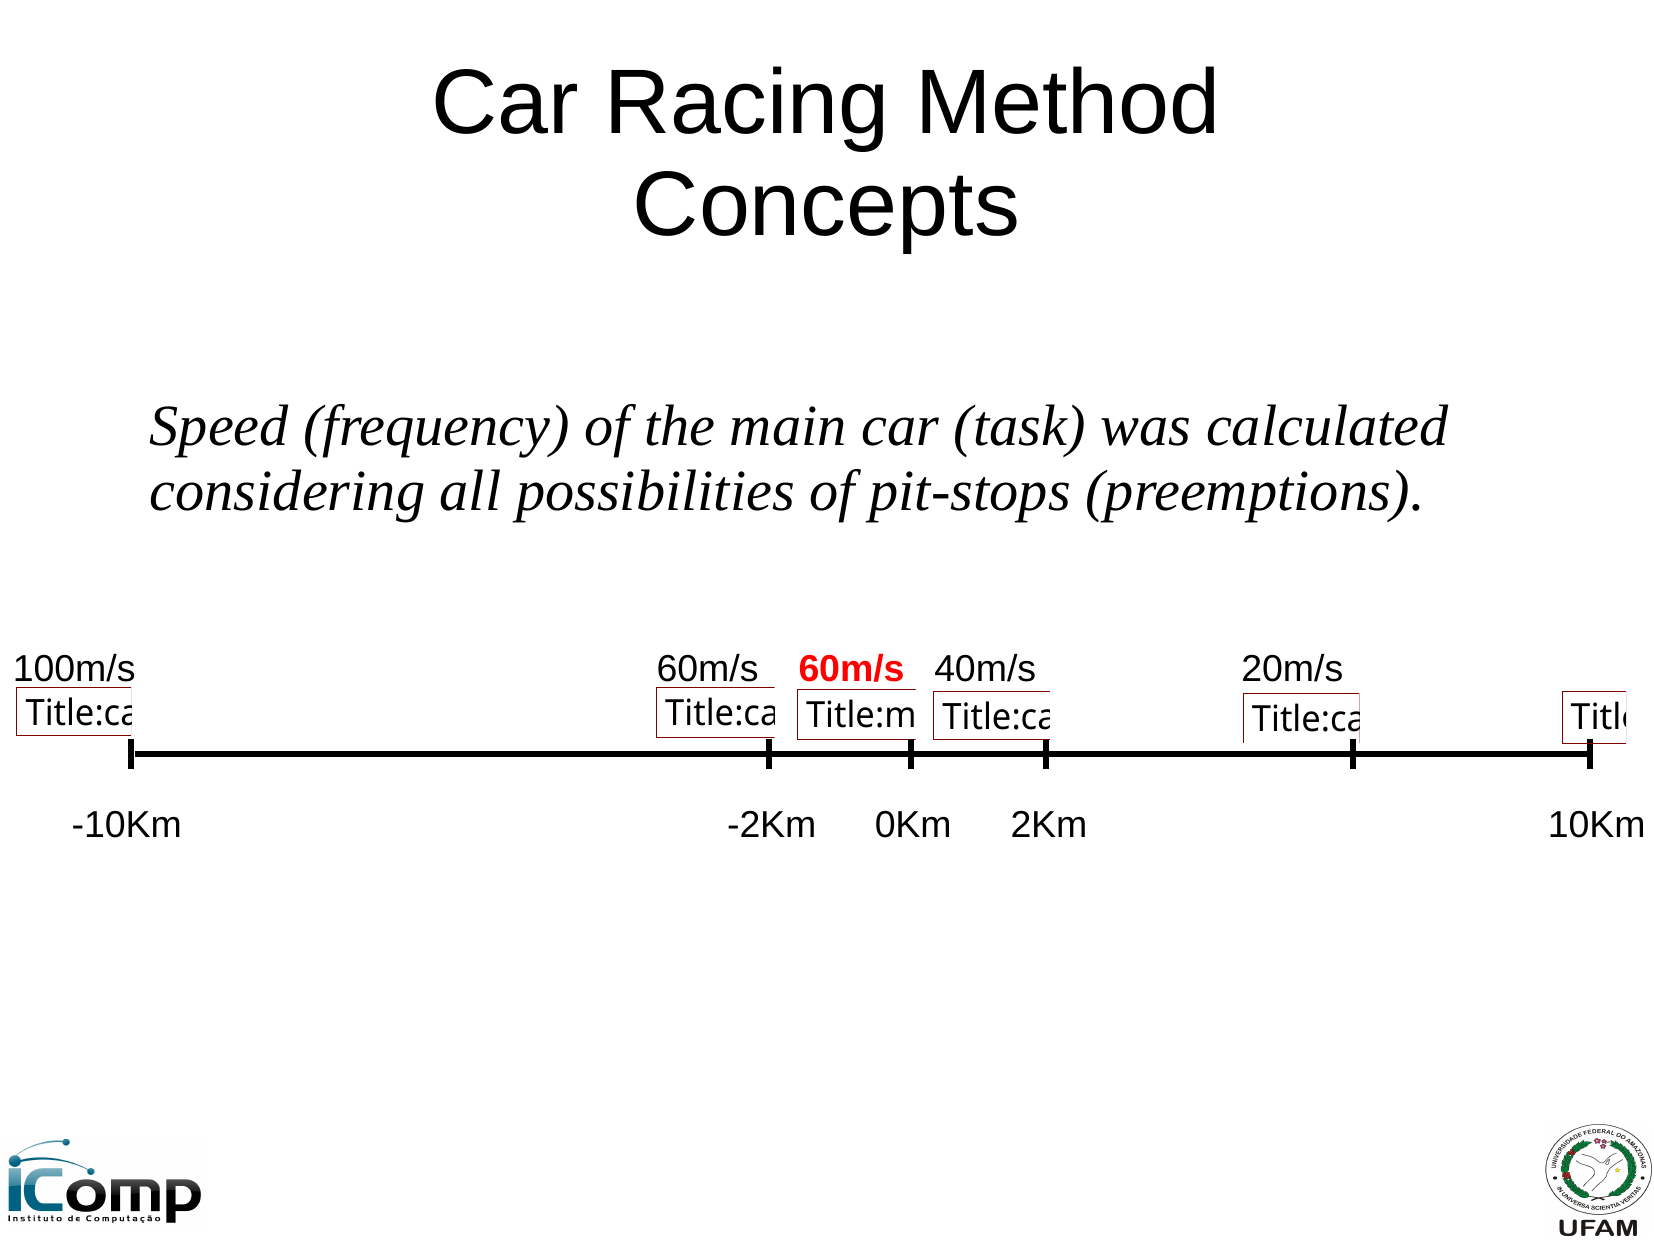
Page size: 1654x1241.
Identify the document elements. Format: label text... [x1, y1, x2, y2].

text_box 100m/s [0, 640, 151, 697]
text_box 20m/s [1226, 640, 1359, 697]
picture [794, 697, 916, 740]
text_box Speed (frequency) of the main car (task) was calculated considering all possibilities of pit-stops (preemptions). [135, 386, 1479, 531]
text_box 60m/s [641, 640, 774, 697]
title Car Racing Method Concepts [82, 49, 1571, 257]
picture [1240, 690, 1360, 743]
text_box 10Km [1533, 796, 1654, 854]
text_box 2Km [995, 796, 1103, 854]
picture [1559, 689, 1627, 744]
picture [1545, 1124, 1652, 1236]
text_box -10Km [56, 796, 197, 854]
text_box -2Km [712, 796, 832, 854]
picture [931, 697, 1051, 740]
text_box 60m/s [783, 640, 920, 697]
picture [14, 697, 132, 736]
picture [653, 685, 775, 738]
picture [5, 1139, 205, 1226]
text_box 40m/s [920, 640, 1052, 697]
text_box 0Km [860, 796, 967, 854]
